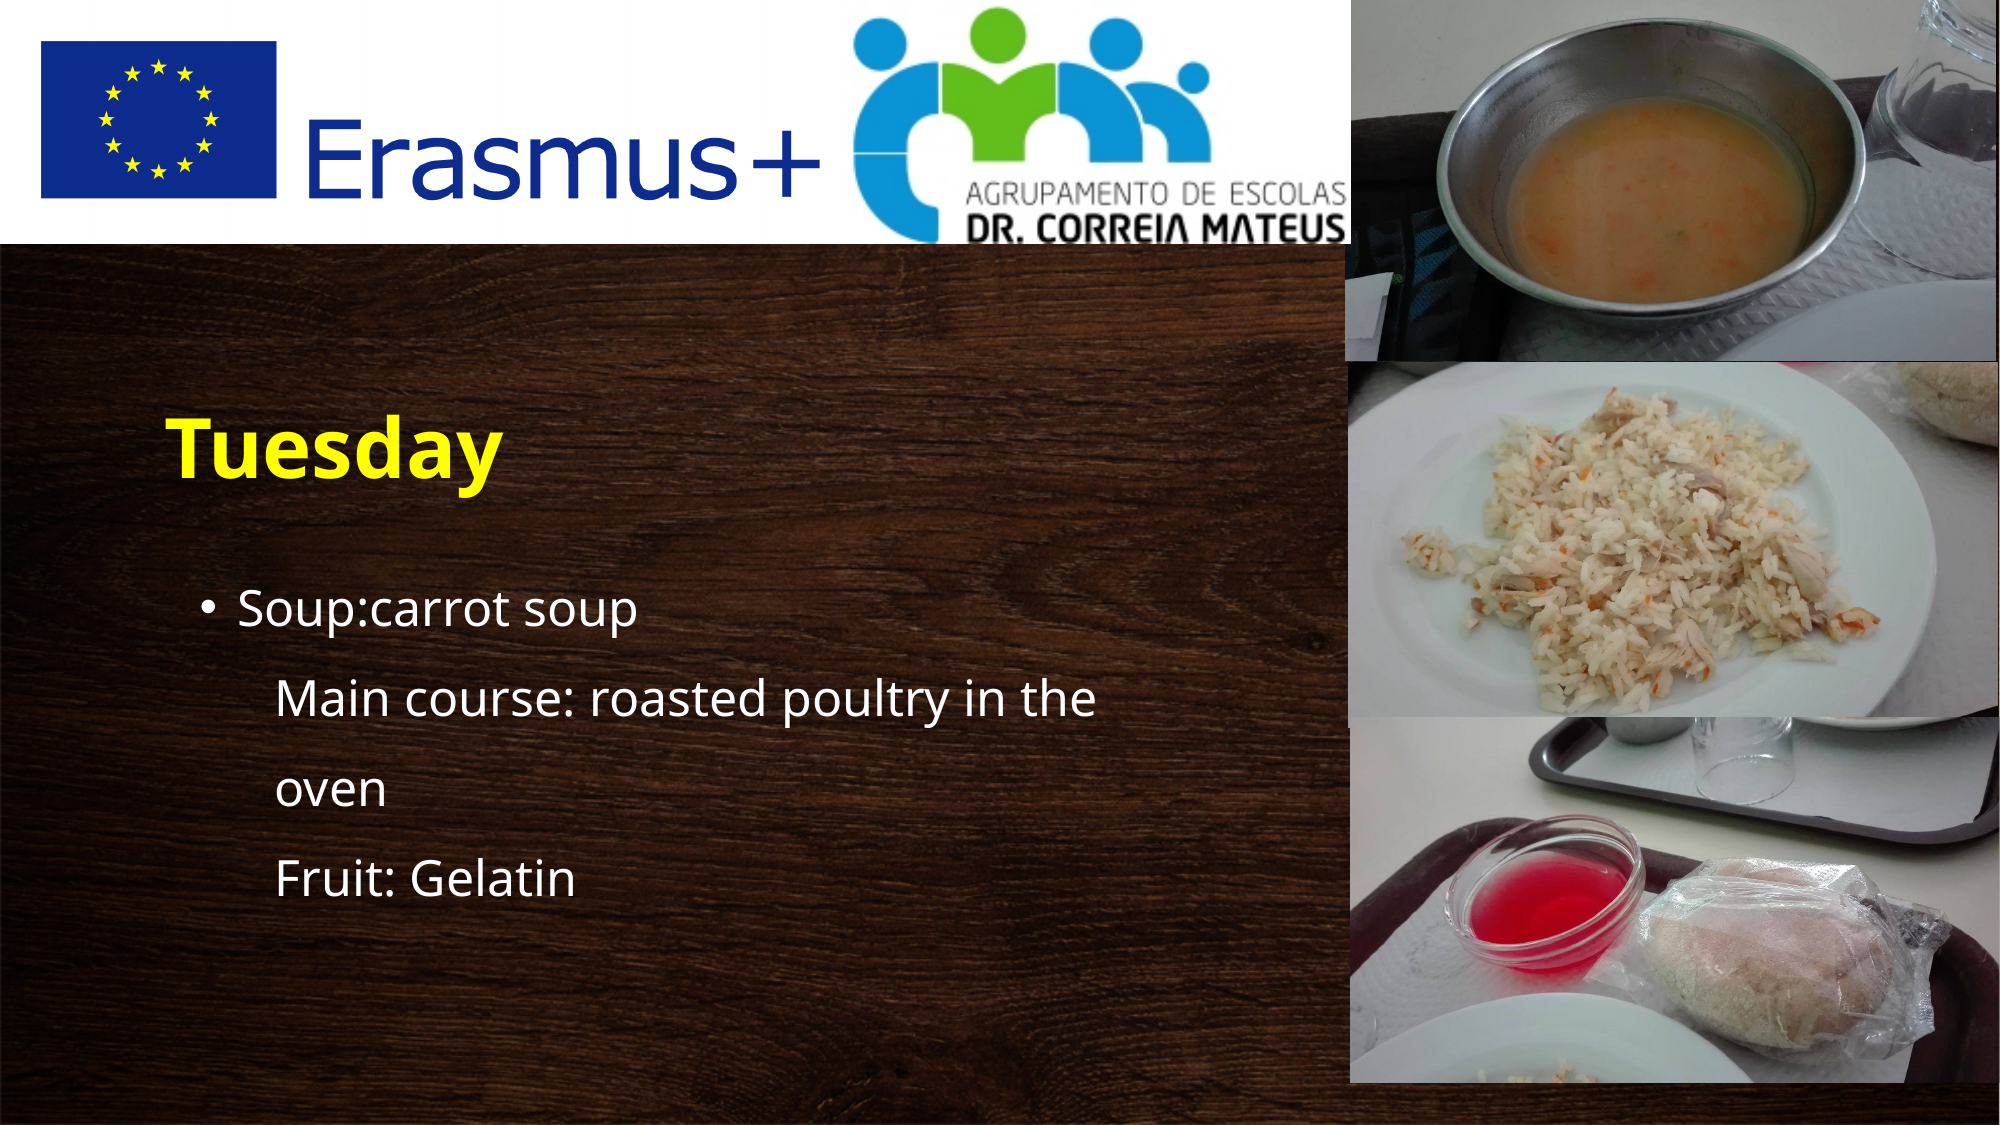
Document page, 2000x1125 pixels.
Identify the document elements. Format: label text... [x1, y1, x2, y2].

picture [1348, 362, 2000, 1083]
text_box Tuesday [149, 361, 764, 502]
text_box Soup:carrot soup Main course: roasted poultry in the oven Fruit: Gelatin [184, 538, 1150, 896]
picture [0, 0, 1996, 361]
